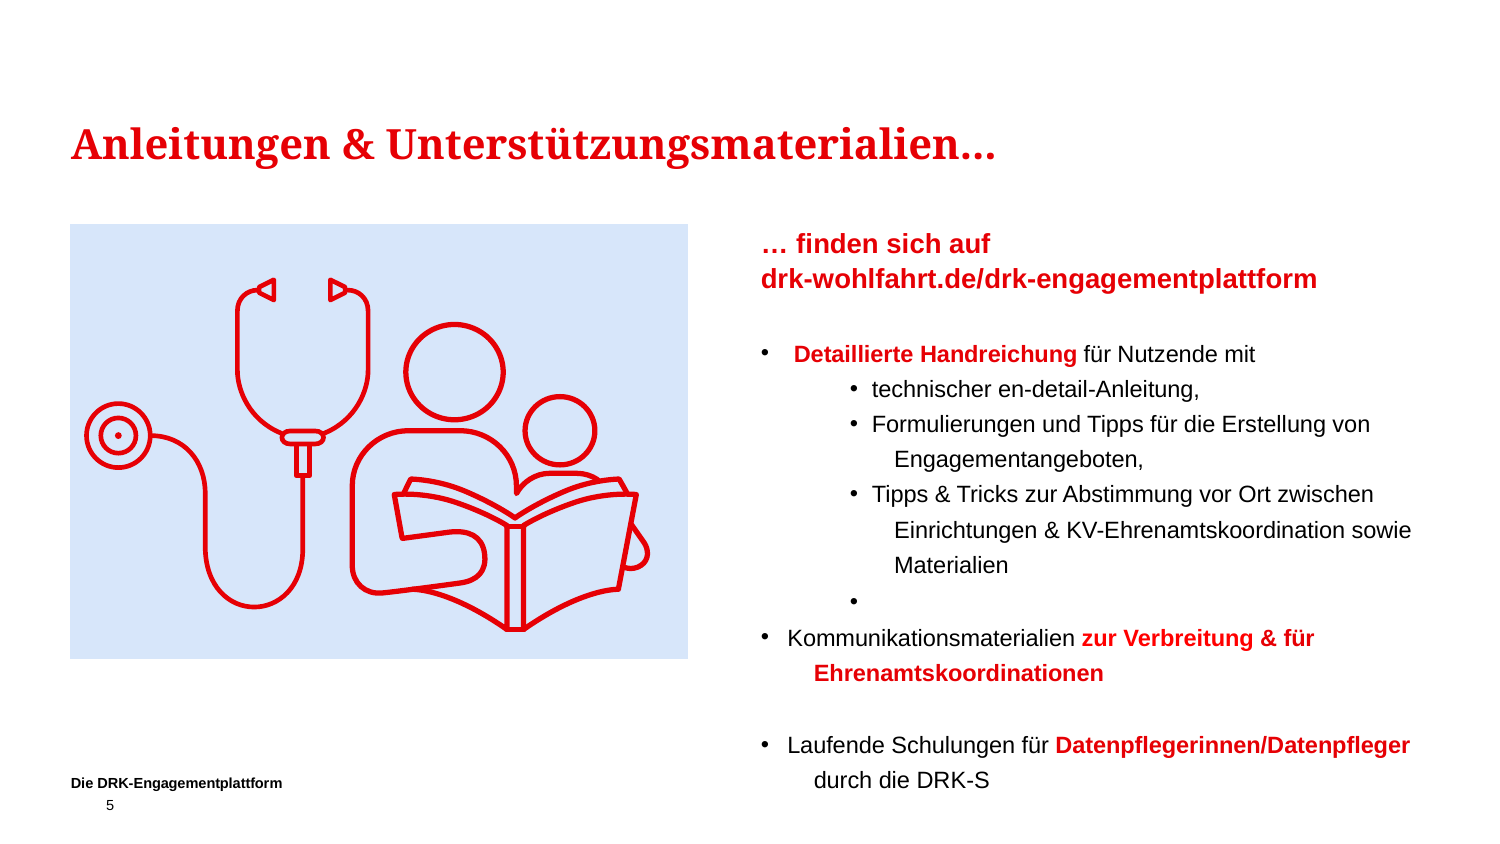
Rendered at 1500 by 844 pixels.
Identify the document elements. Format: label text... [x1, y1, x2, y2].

text_box [70, 224, 688, 659]
slide_number 5 [106, 794, 444, 813]
title Anleitungen & Unterstützungsmaterialien... [70, 118, 1430, 215]
footer Die DRK-Engagementplattform [70, 772, 1430, 787]
picture [79, 272, 678, 641]
list … finden sich auf drk-wohlfahrt.de/drk-engagementplattform Detaillierte Handreichung für Nutzende mit technischer en-detail-Anleitung, Formulierungen und Tipps für die Erstellung von Engagementangeboten, Tipps & Tricks zur Abstimmung vor Ort zwischen Einrichtungen & KV-Ehrenamtskoordination sowie Materialien Kommunikationsmaterialien zur Verbreitung & für Ehrenamtskoordinationen Laufende Schulungen für Datenpflegerinnen/Datenpfleger durch die DRK-S [760, 223, 1463, 796]
